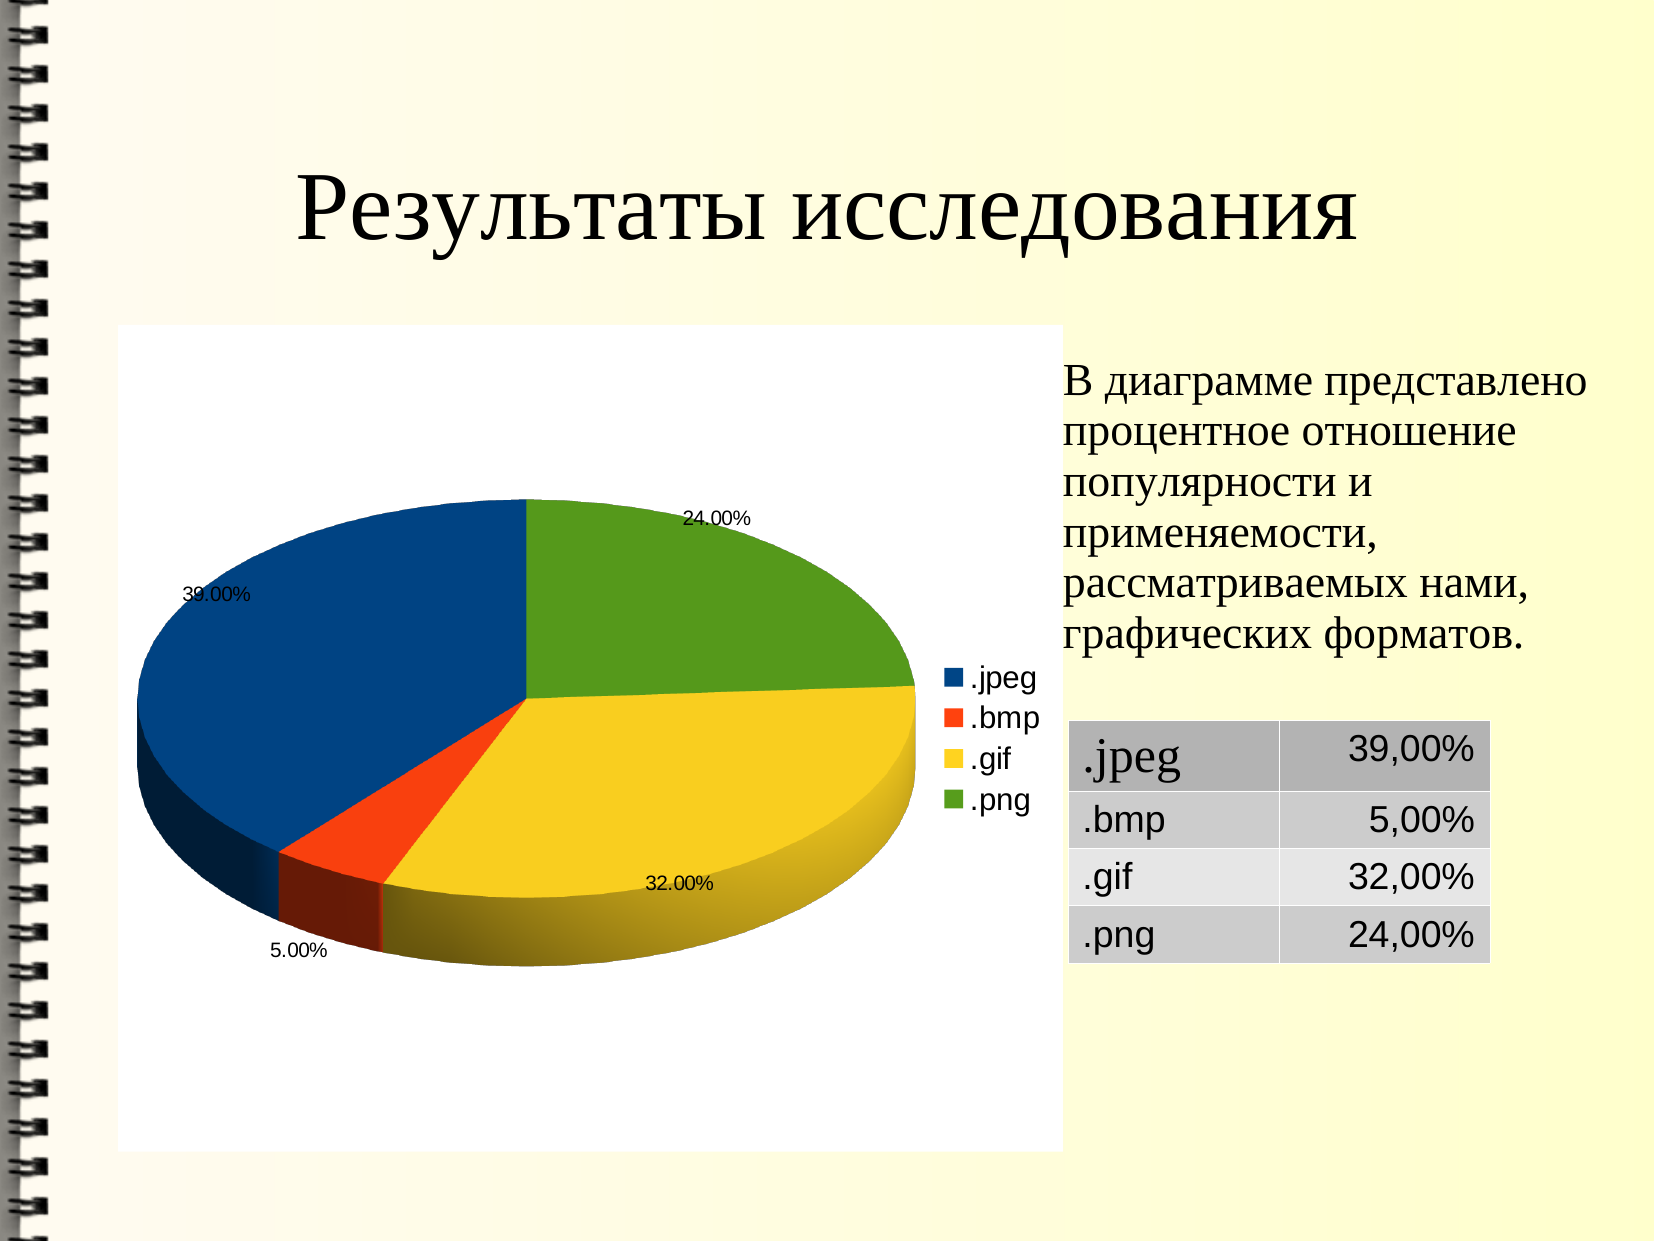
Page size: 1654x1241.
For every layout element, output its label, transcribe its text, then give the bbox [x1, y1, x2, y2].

picture [0, 0, 1654, 1241]
table_cell .png [1069, 906, 1279, 963]
table_header 39,00% [1280, 721, 1490, 791]
table_cell 24,00% [1280, 906, 1490, 963]
table_cell 5,00% [1280, 792, 1490, 848]
table_cell .gif [1069, 849, 1279, 905]
table_cell .bmp [1069, 792, 1279, 848]
title Результаты исследования [121, 102, 1534, 310]
chart [118, 324, 1063, 1152]
table_header .jpeg [1069, 721, 1279, 791]
table_cell 32,00% [1280, 849, 1490, 905]
text_box В диаграмме представлено процентное отношение популярности и применяемости, рассматриваемых нами, графических форматов. [1062, 354, 1625, 680]
